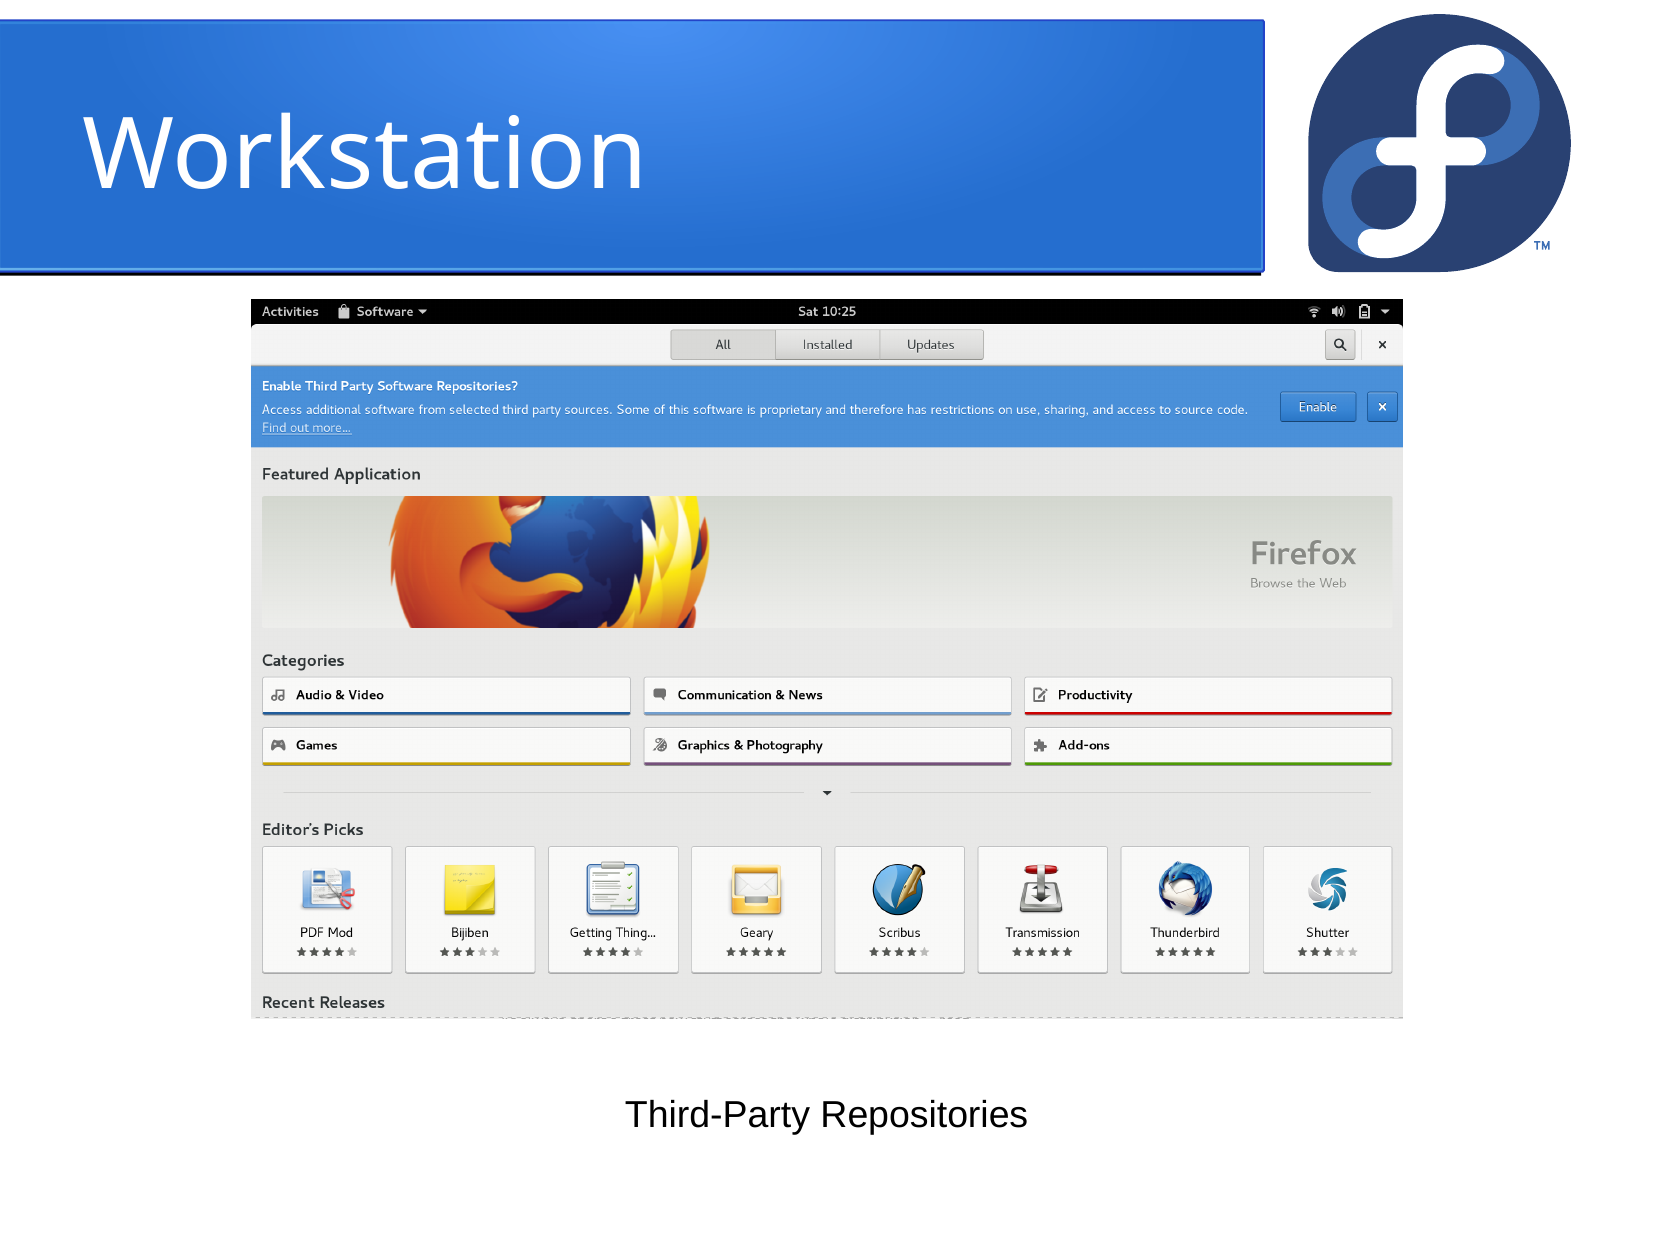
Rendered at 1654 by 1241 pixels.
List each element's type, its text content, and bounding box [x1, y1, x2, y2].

picture [251, 299, 1403, 1019]
title Workstation [82, 47, 1235, 252]
text_box Third-Party Repositories [610, 1086, 1044, 1144]
